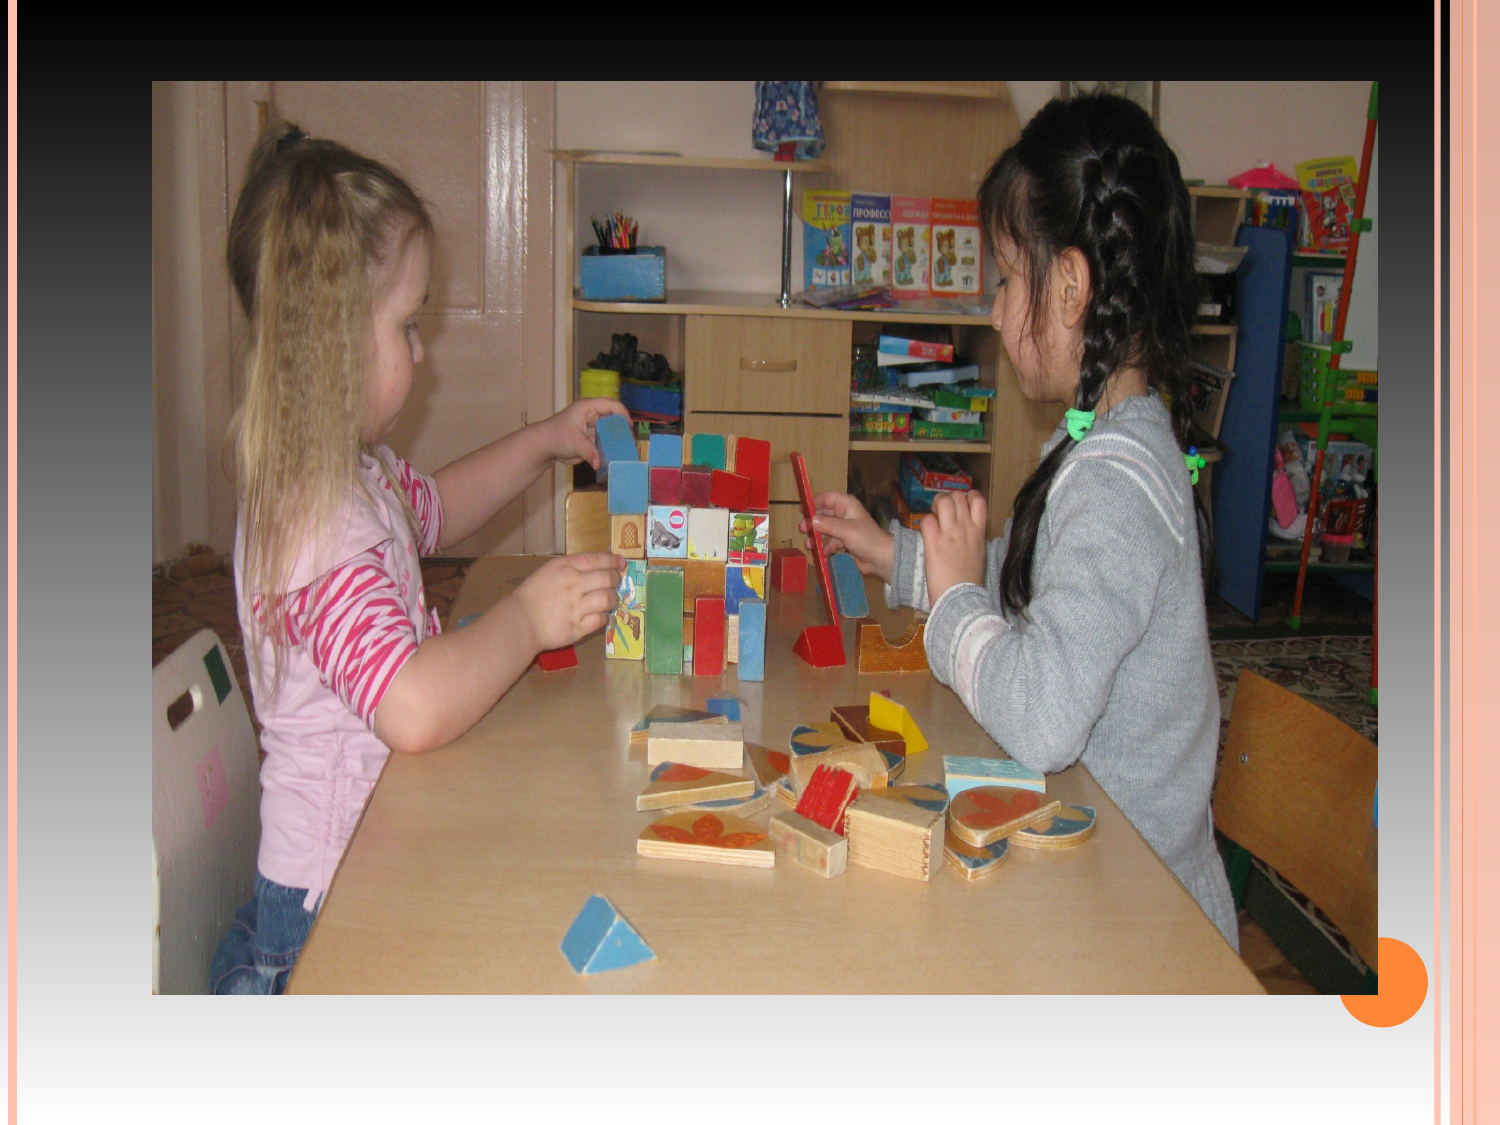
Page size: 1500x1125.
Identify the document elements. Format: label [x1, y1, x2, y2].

picture [152, 81, 1378, 995]
